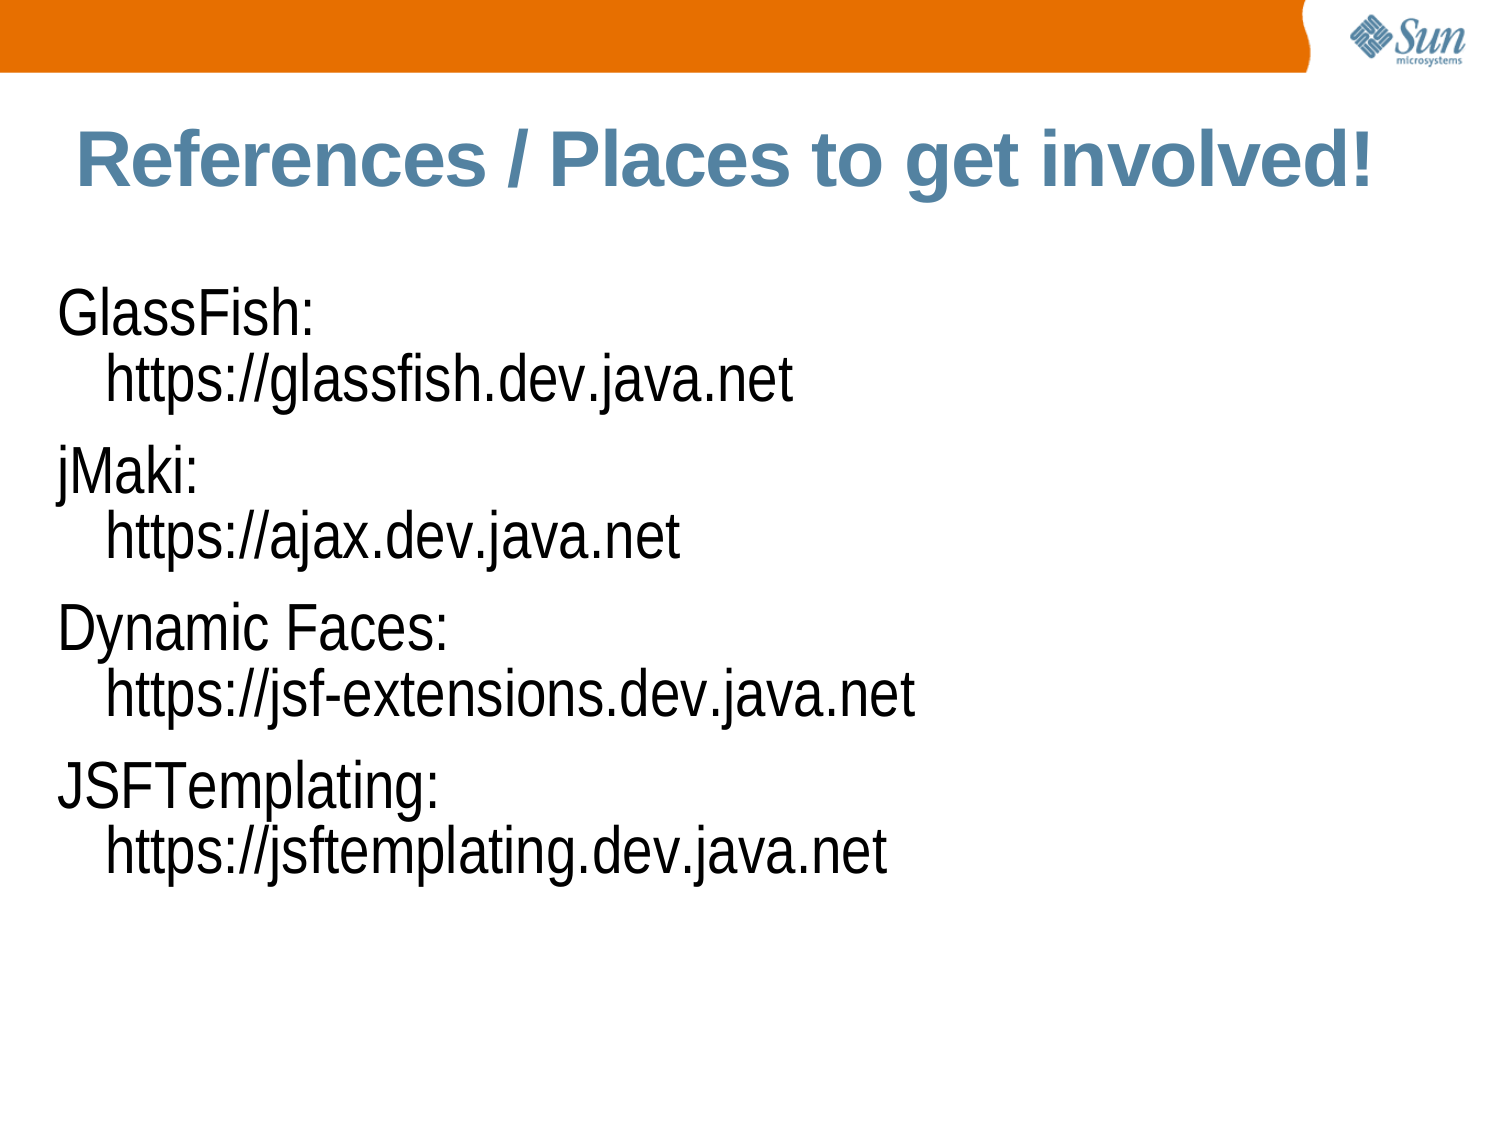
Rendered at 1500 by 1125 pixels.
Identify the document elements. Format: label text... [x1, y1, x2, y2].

title References / Places to get involved! [75, 122, 1437, 227]
picture [0, 0, 1500, 75]
list GlassFish: https://glassfish.dev.java.net jMaki: https://ajax.dev.java.net Dynamic Faces: https://jsf-extensions.dev.java.net JSFTemplating: https://jsftemplating.dev.java.net [37, 283, 1463, 976]
